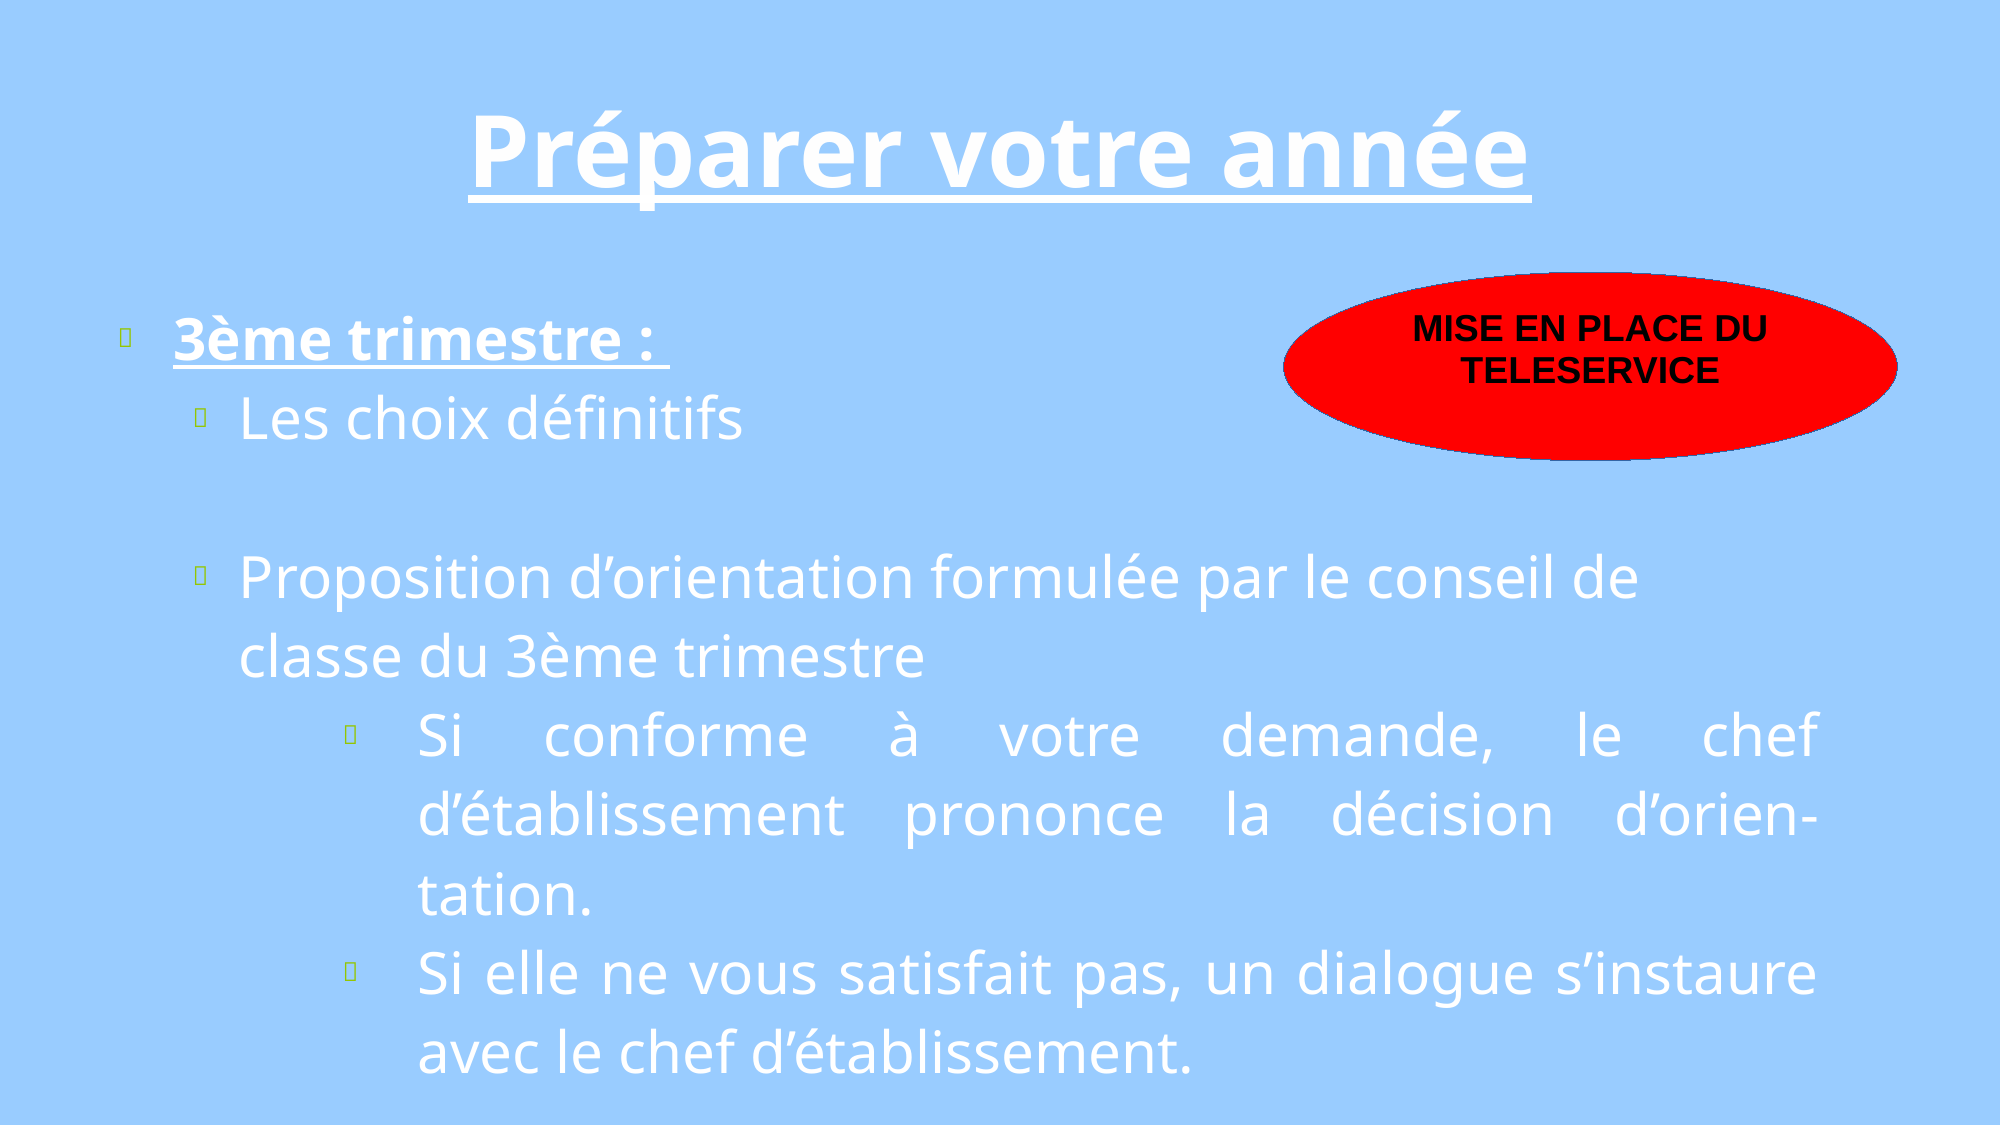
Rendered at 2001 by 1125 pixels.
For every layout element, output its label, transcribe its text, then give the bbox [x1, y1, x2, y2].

text_box 3ème trimestre : Les choix définitifs Proposition d’orientation formulée par le conseil de classe du 3ème trimestre Si conforme à votre demande, le chef d’établissement prononce la décision d’orien-tation. Si elle ne vous satisfait pas, un dialogue s’instaure avec le chef d’établissement. [102, 290, 1834, 961]
text_box MISE EN PLACE DU TELESERVICE [1283, 272, 1898, 461]
text_box Préparer votre année [132, 73, 1867, 233]
